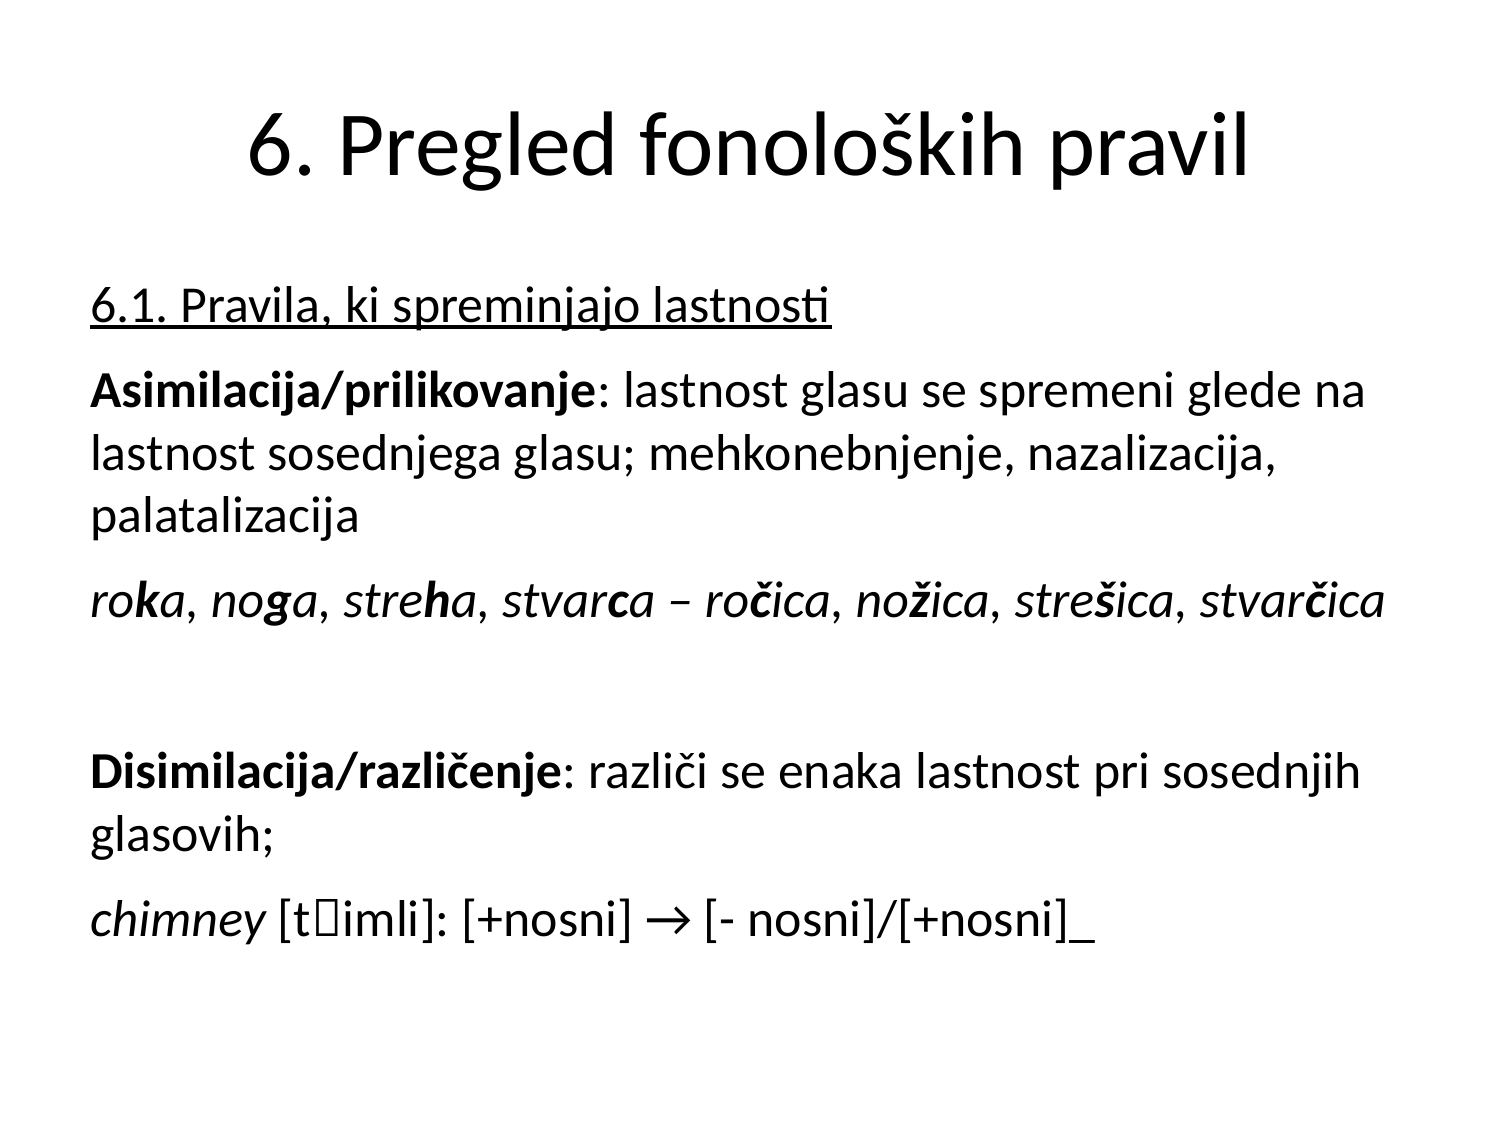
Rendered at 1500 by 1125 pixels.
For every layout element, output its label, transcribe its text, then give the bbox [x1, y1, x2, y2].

title 6. Pregled fonoloških pravil [75, 45, 1425, 233]
list 6.1. Pravila, ki spreminjajo lastnosti Asimilacija/prilikovanje: lastnost glasu se spremeni glede na lastnost sosednjega glasu; mehkonebnjenje, nazalizacija, palatalizacija roka, noga, streha, stvarca – ročica, nožica, strešica, stvarčica Disimilacija/različenje: različi se enaka lastnost pri sosednjih glasovih; chimney [timli]: [+nosni] → [- nosni]/[+nosni]_ [75, 262, 1425, 1005]
